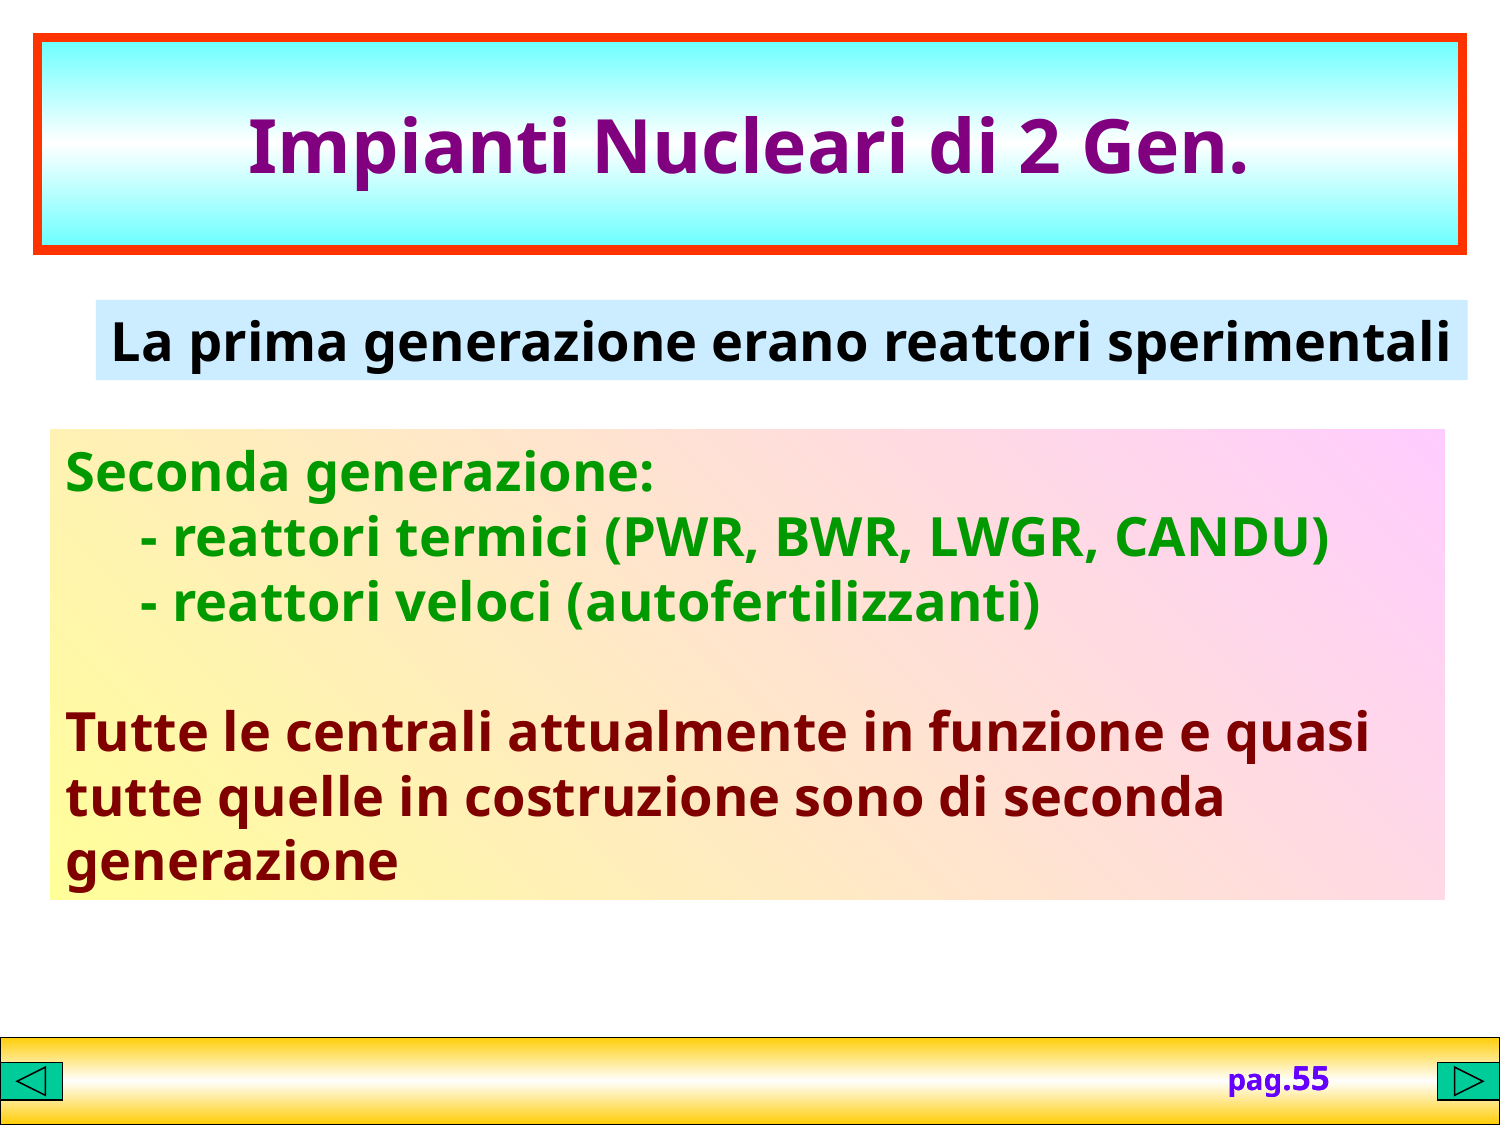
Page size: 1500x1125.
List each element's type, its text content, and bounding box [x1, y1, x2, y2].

text_box pag.<number> [1212, 1049, 1413, 1125]
text_box Seconda generazione: - reattori termici (PWR, BWR, LWGR, CANDU) - reattori veloci (autofertilizzanti) Tutte le centrali attualmente in funzione e quasi tutte quelle in costruzione sono di seconda generazione [50, 429, 1445, 900]
text_box La prima generazione erano reattori sperimentali [95, 299, 1417, 381]
title Impianti Nucleari di 2 Gen. [37, 37, 1463, 250]
